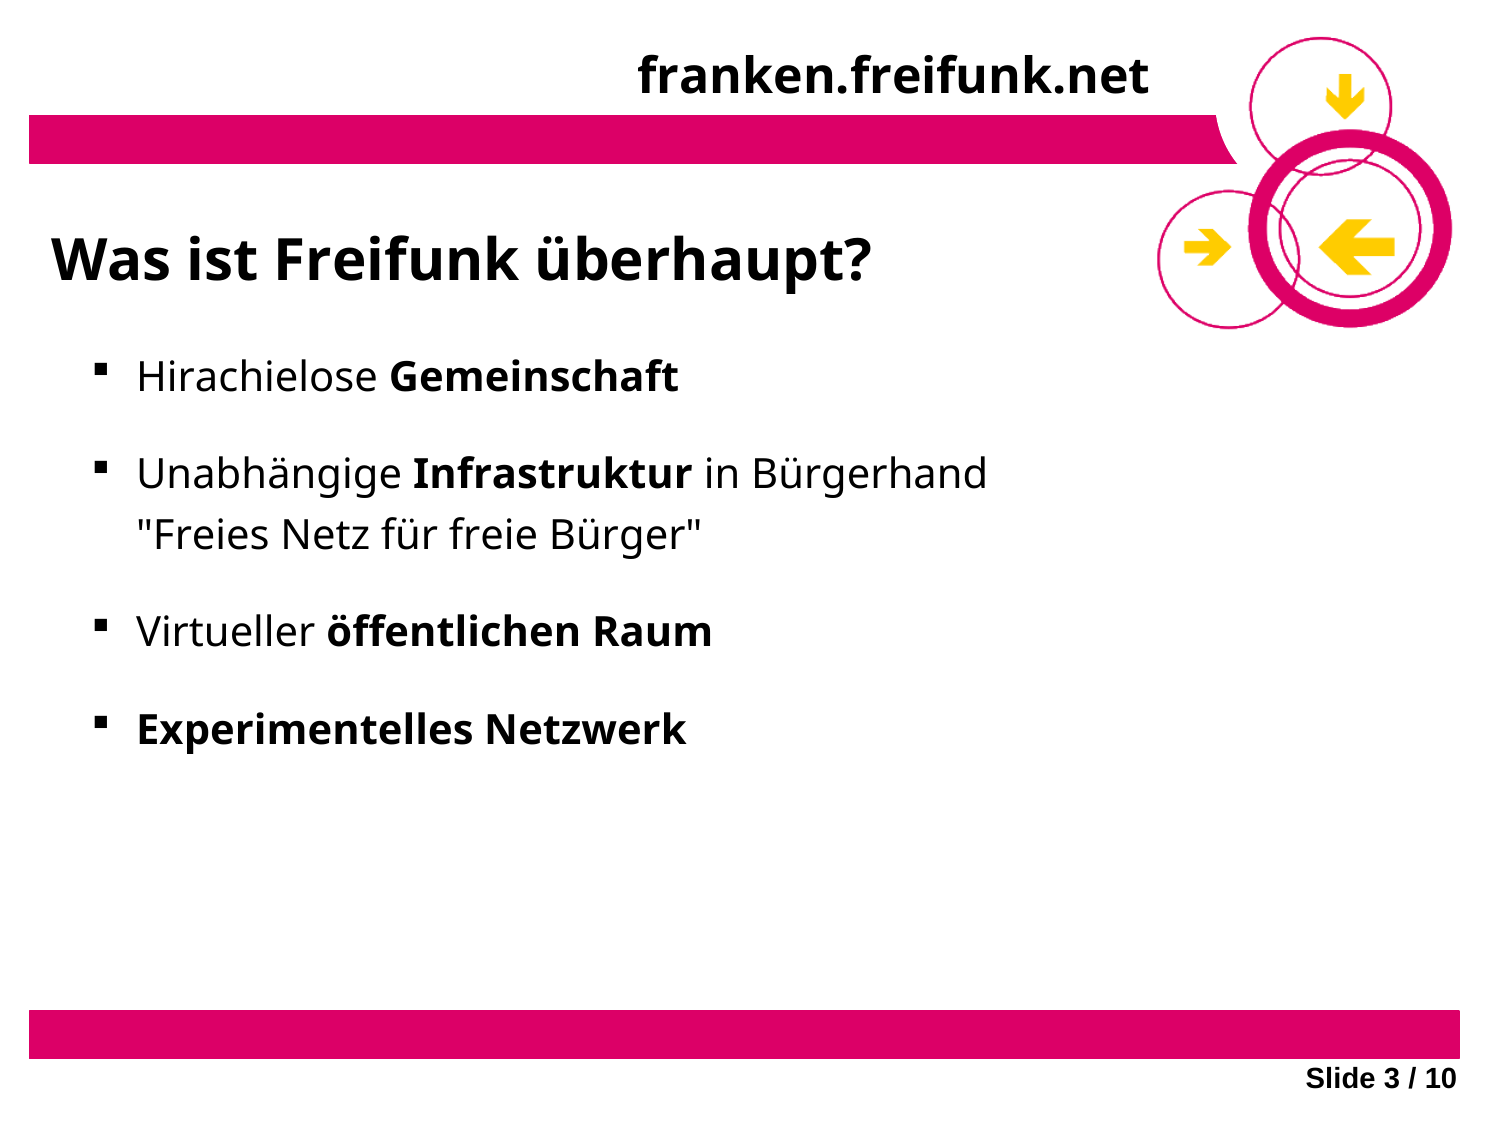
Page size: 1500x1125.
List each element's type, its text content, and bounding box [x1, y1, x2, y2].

picture [1150, 32, 1461, 332]
text_box Was ist Freifunk überhaupt? [51, 212, 1123, 289]
text_box Hirachielose Gemeinschaft Unabhängige Infrastruktur in Bürgerhand "Freies Netz für freie Bürger" Virtueller öffentlichen Raum Experimentelles Netzwerk [61, 342, 1418, 1029]
